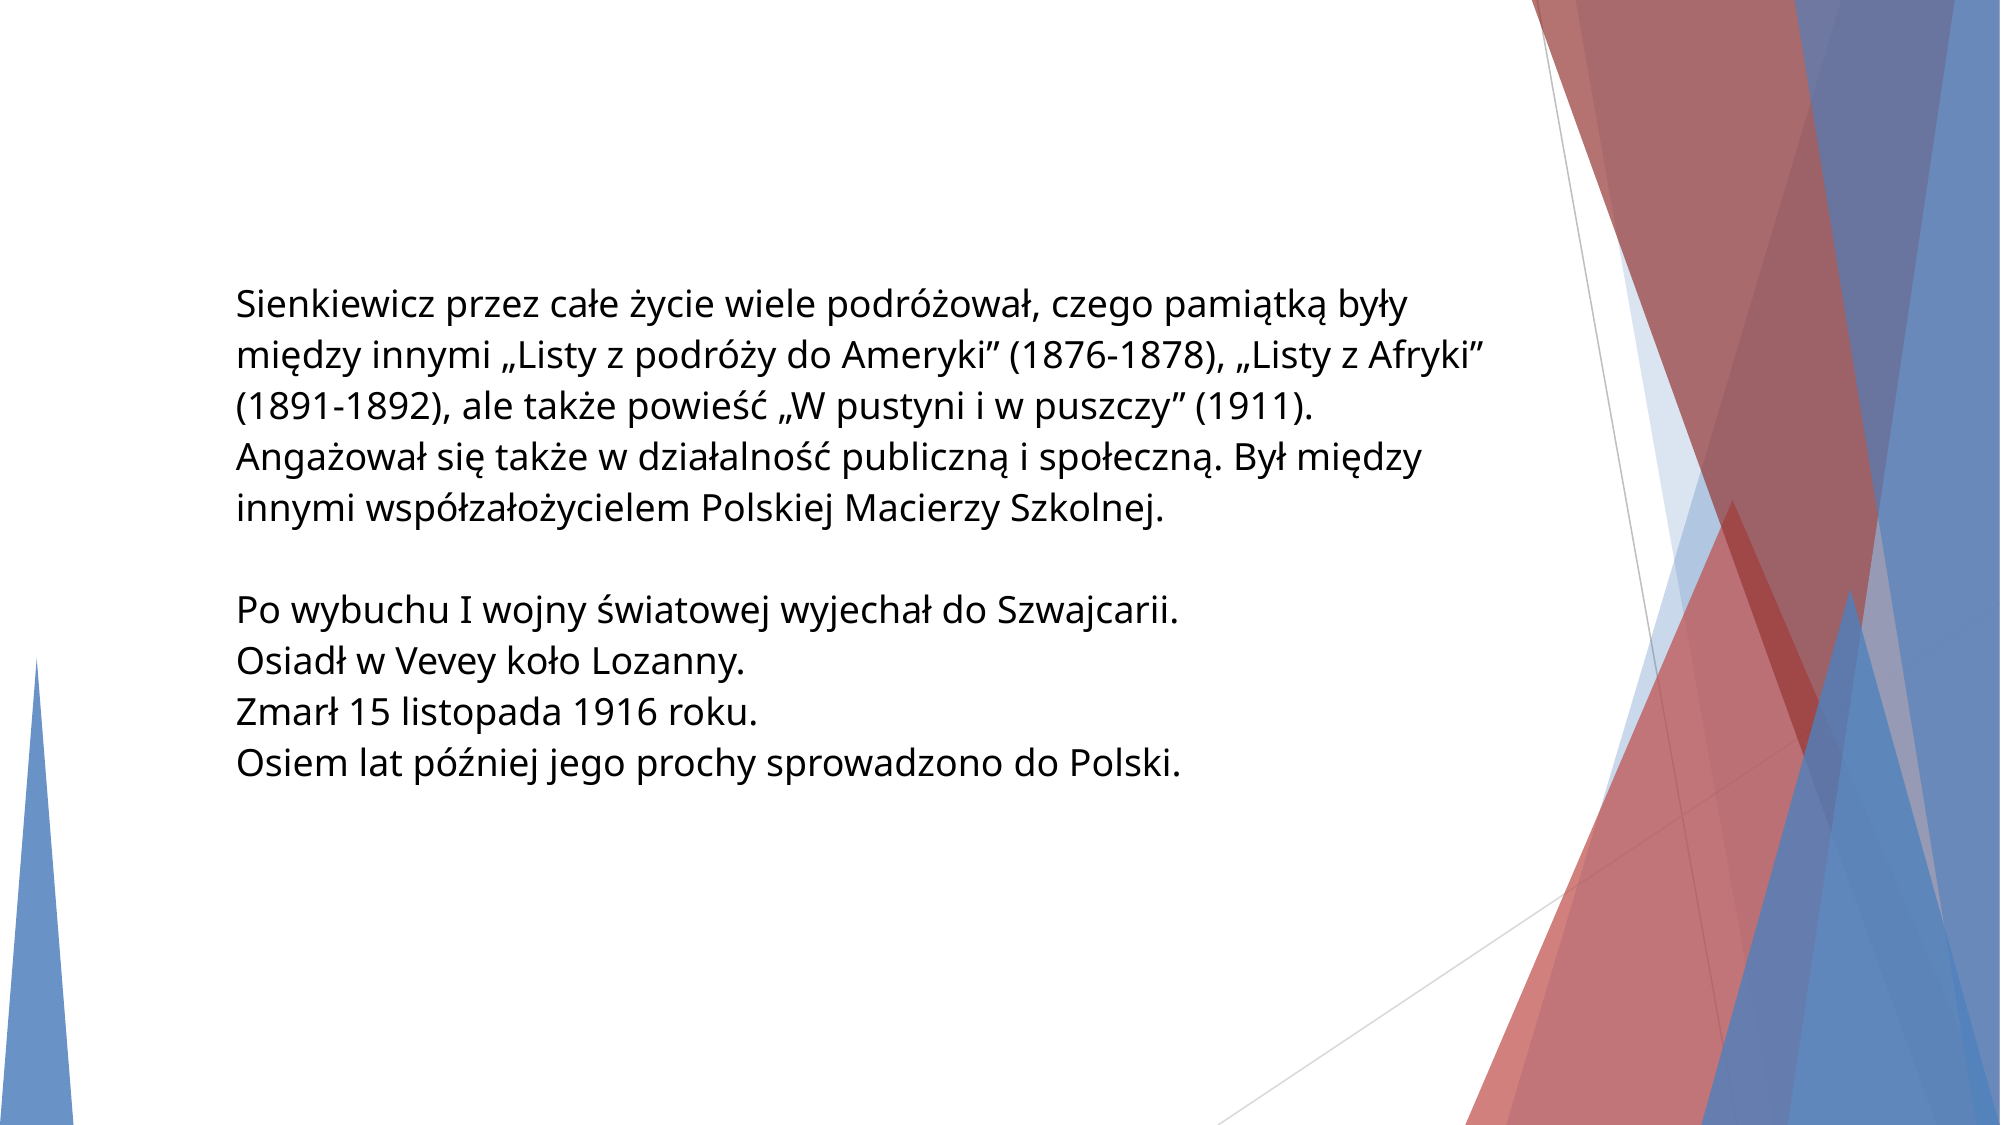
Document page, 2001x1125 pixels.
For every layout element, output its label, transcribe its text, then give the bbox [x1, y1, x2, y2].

text_box Sienkiewicz przez całe życie wiele podróżował, czego pamiątką były między innymi „Listy z podróży do Ameryki” (1876-1878), „Listy z Afryki” (1891-1892), ale także powieść „W pustyni i w puszczy” (1911). Angażował się także w działalność publiczną i społeczną. Był między innymi współzałożycielem Polskiej Macierzy Szkolnej. Po wybuchu I wojny światowej wyjechał do Szwajcarii. Osiadł w Vevey koło Lozanny. Zmarł 15 listopada 1916 roku. Osiem lat później jego prochy sprowadzono do Polski. [221, 269, 1501, 796]
